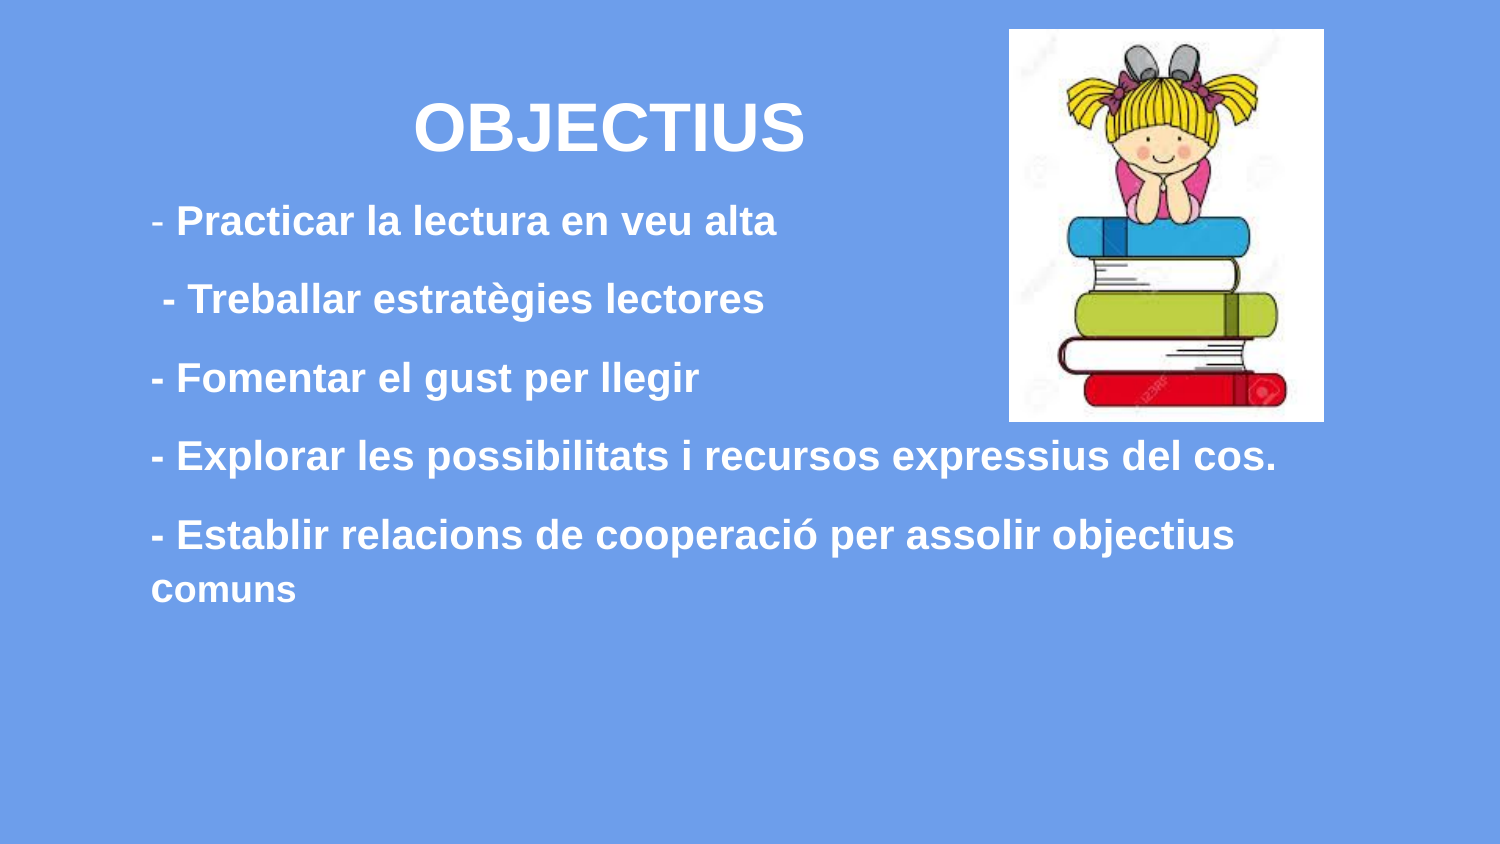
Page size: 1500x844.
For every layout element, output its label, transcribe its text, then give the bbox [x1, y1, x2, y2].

list OBJECTIUS - Practicar la lectura en veu alta - Treballar estratègies lectores - Fomentar el gust per llegir - Explorar les possibilitats i recursos expressius del cos. - Establir relacions de cooperació per assolir objectius comuns [135, 62, 1376, 774]
picture [1009, 29, 1324, 422]
